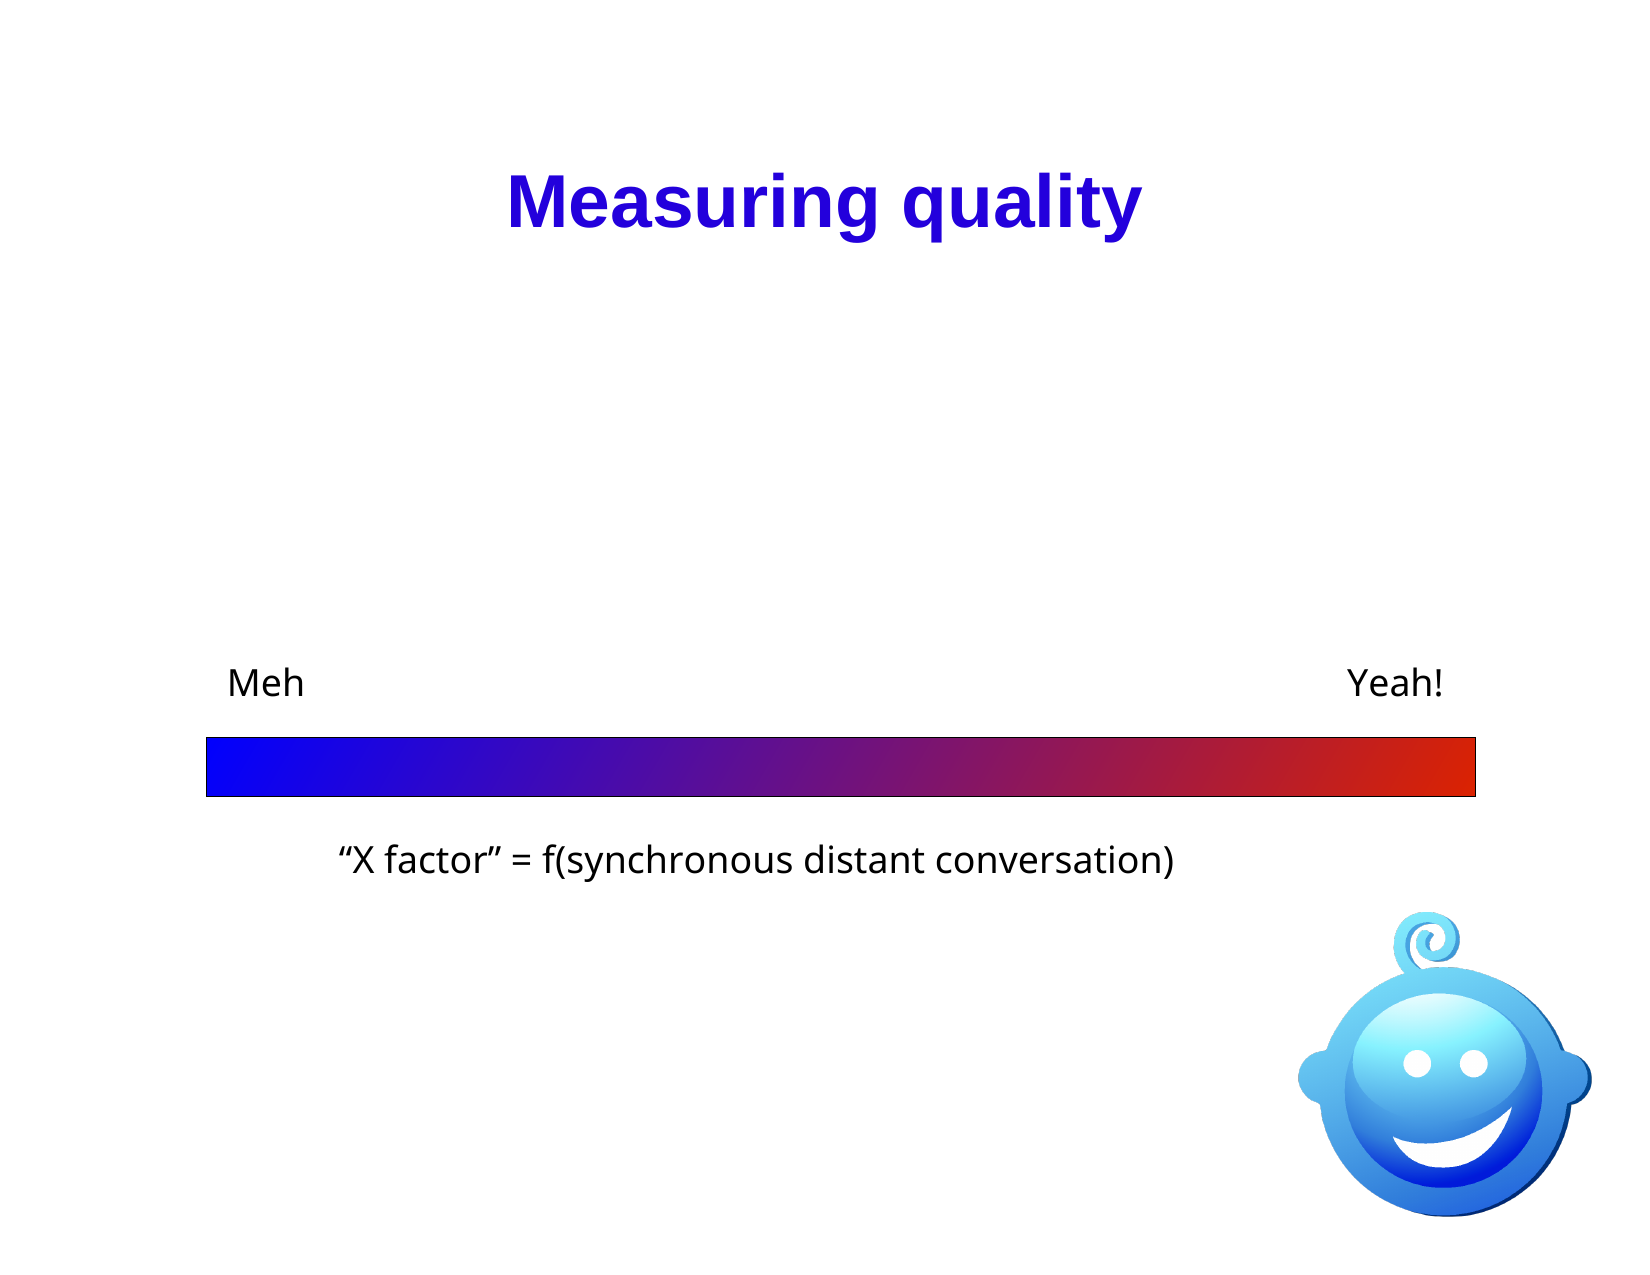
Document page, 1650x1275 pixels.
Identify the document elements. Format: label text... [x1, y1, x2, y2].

text_box “X factor” = f(synchronous distant conversation) [324, 826, 1379, 900]
text_box Meh [212, 649, 313, 723]
text_box Yeah! [1332, 649, 1474, 723]
title Measuring quality [135, 104, 1515, 299]
picture [1298, 911, 1592, 1217]
text_box [206, 737, 1476, 797]
